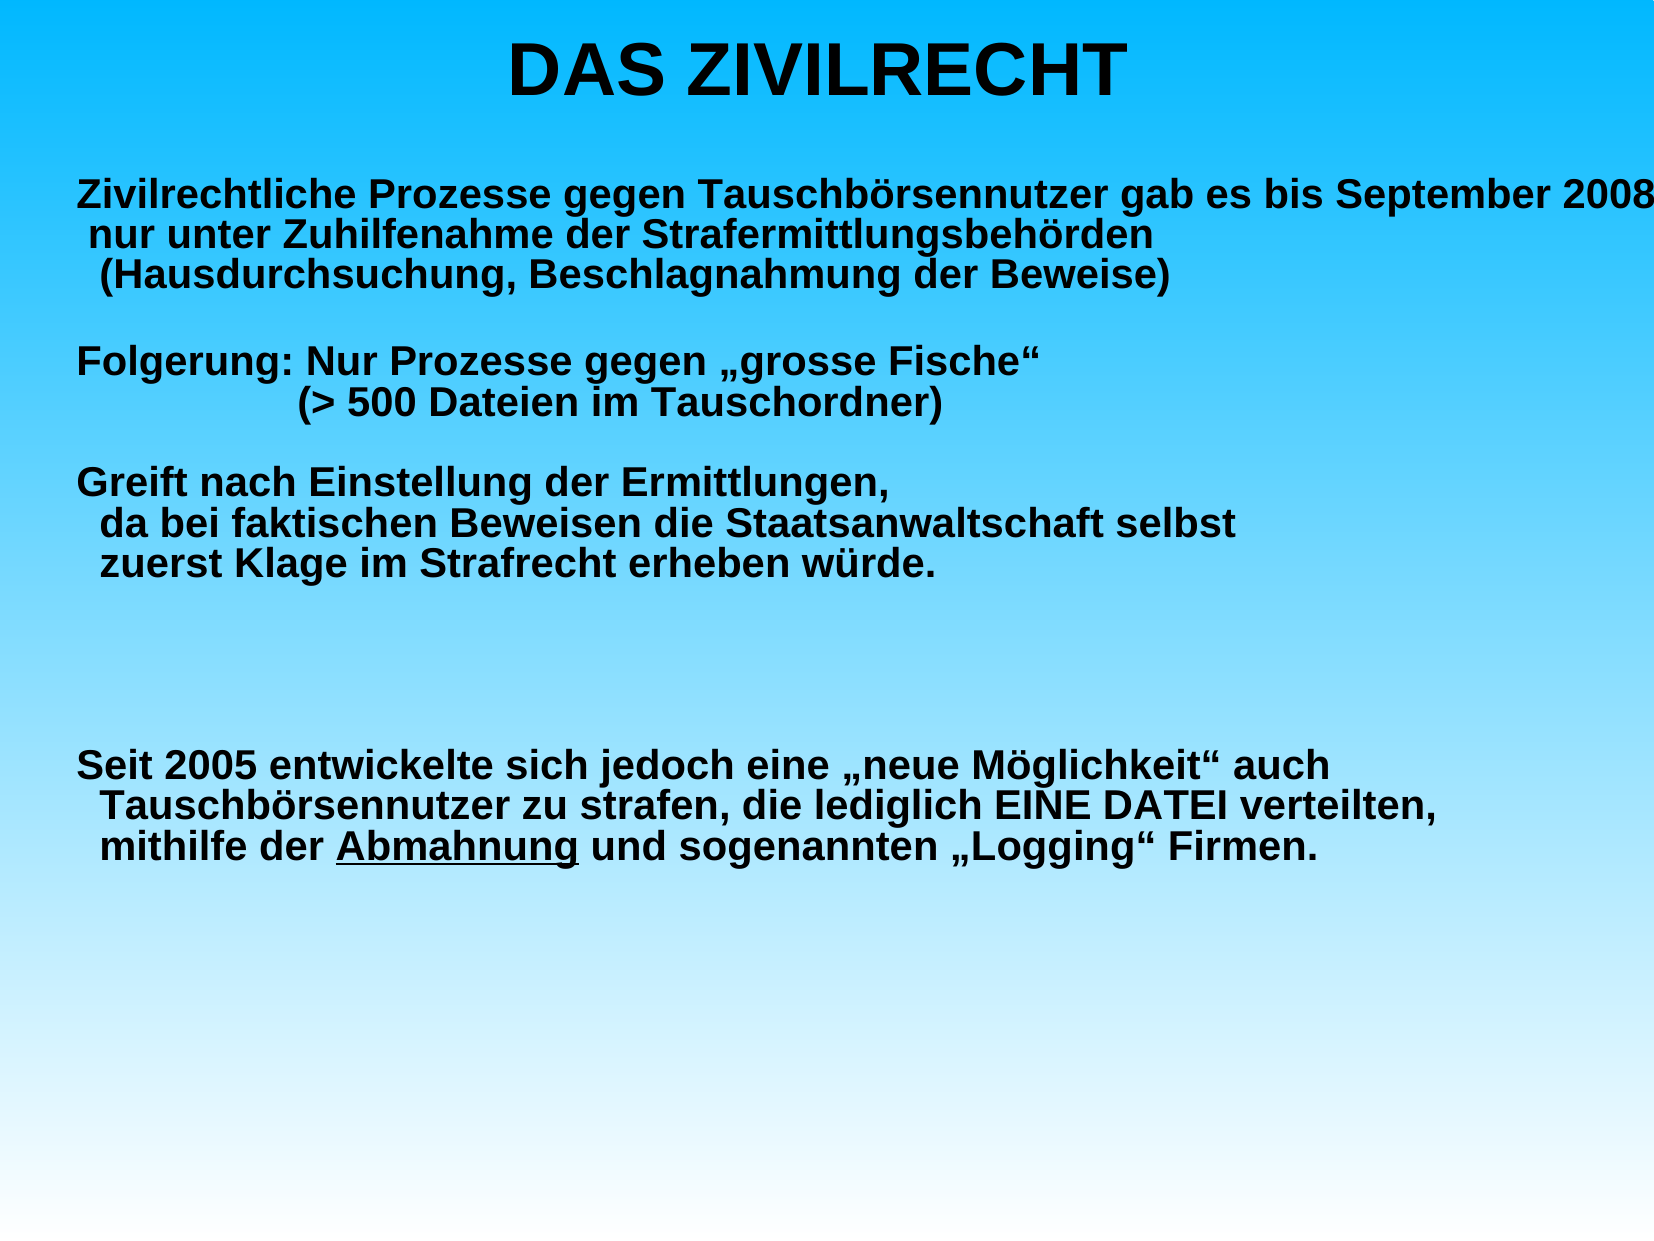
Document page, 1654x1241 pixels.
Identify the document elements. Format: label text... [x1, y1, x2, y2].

text_box DAS ZIVILRECHT [493, 29, 1161, 129]
text_box Zivilrechtliche Prozesse gegen Tauschbörsennutzer gab es bis September 2008 nur unter Zuhilfenahme der Strafermittlungsbehörden (Hausdurchsuchung, Beschlagnahmung der Beweise) Folgerung: Nur Prozesse gegen „grosse Fische“ (> 500 Dateien im Tauschordner) Greift nach Einstellung der Ermittlungen, da bei faktischen Beweisen die Staatsanwaltschaft selbst zuerst Klage im Strafrecht erheben würde. Seit 2005 entwickelte sich jedoch eine „neue Möglichkeit“ auch Tauschbörsennutzer zu strafen, die lediglich EINE DATEI verteilten, mithilfe der Abmahnung und sogenannten „Logging“ Firmen. [61, 168, 1592, 1072]
